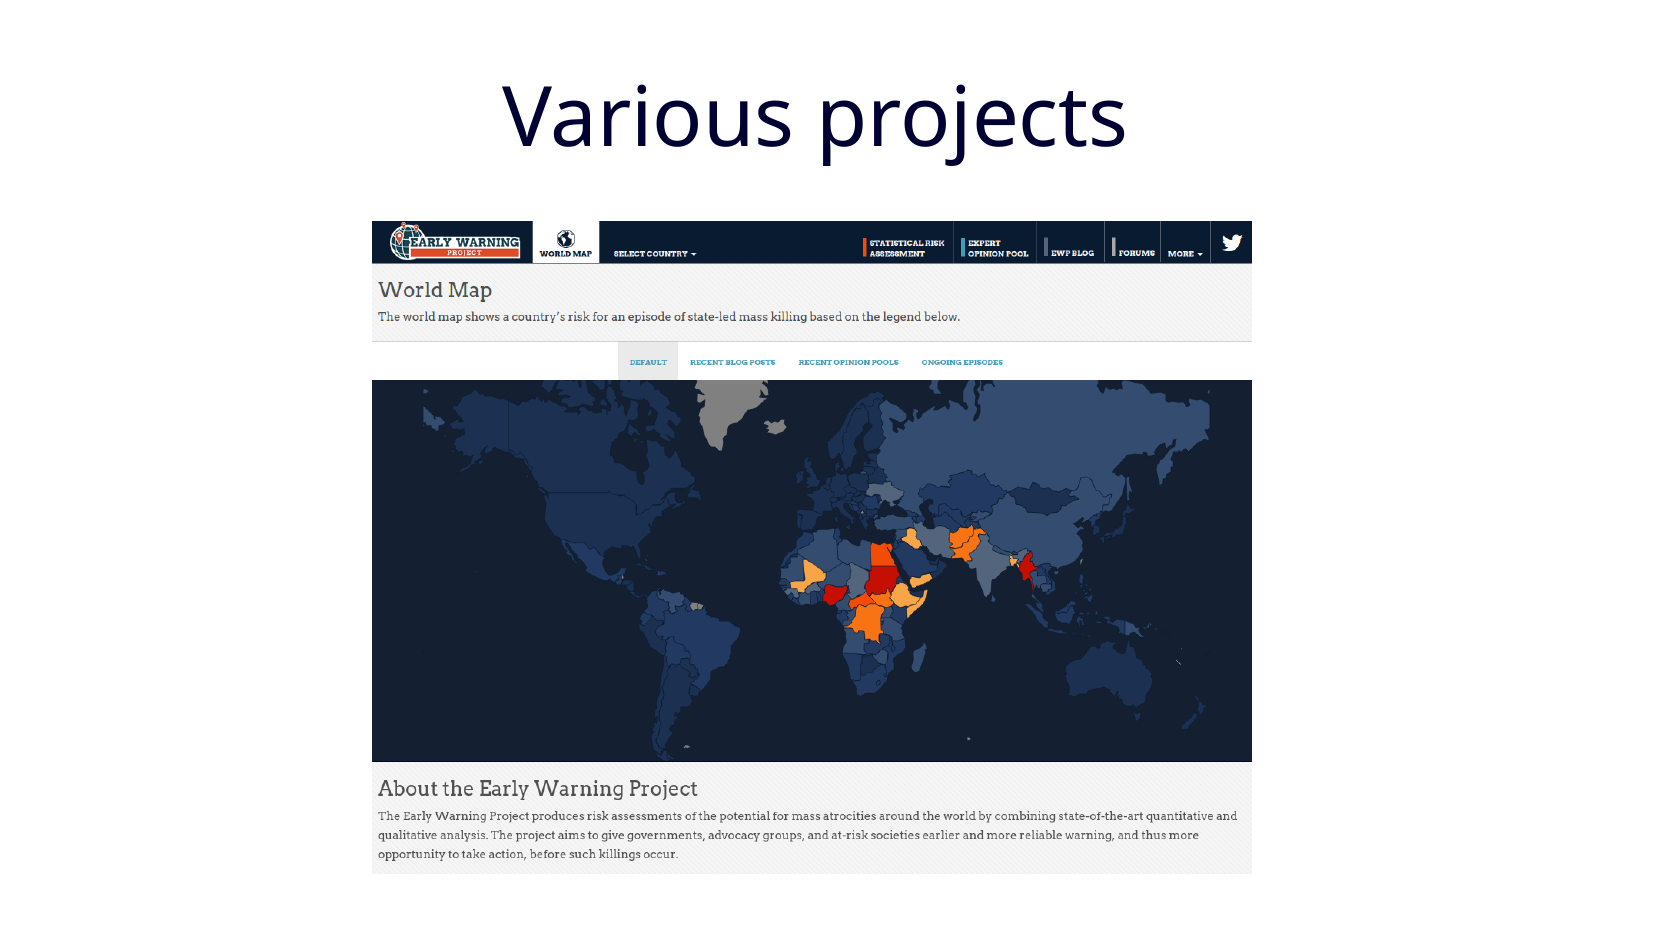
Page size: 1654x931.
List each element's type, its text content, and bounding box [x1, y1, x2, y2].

title Various projects [82, 37, 1571, 193]
picture [372, 221, 1252, 875]
